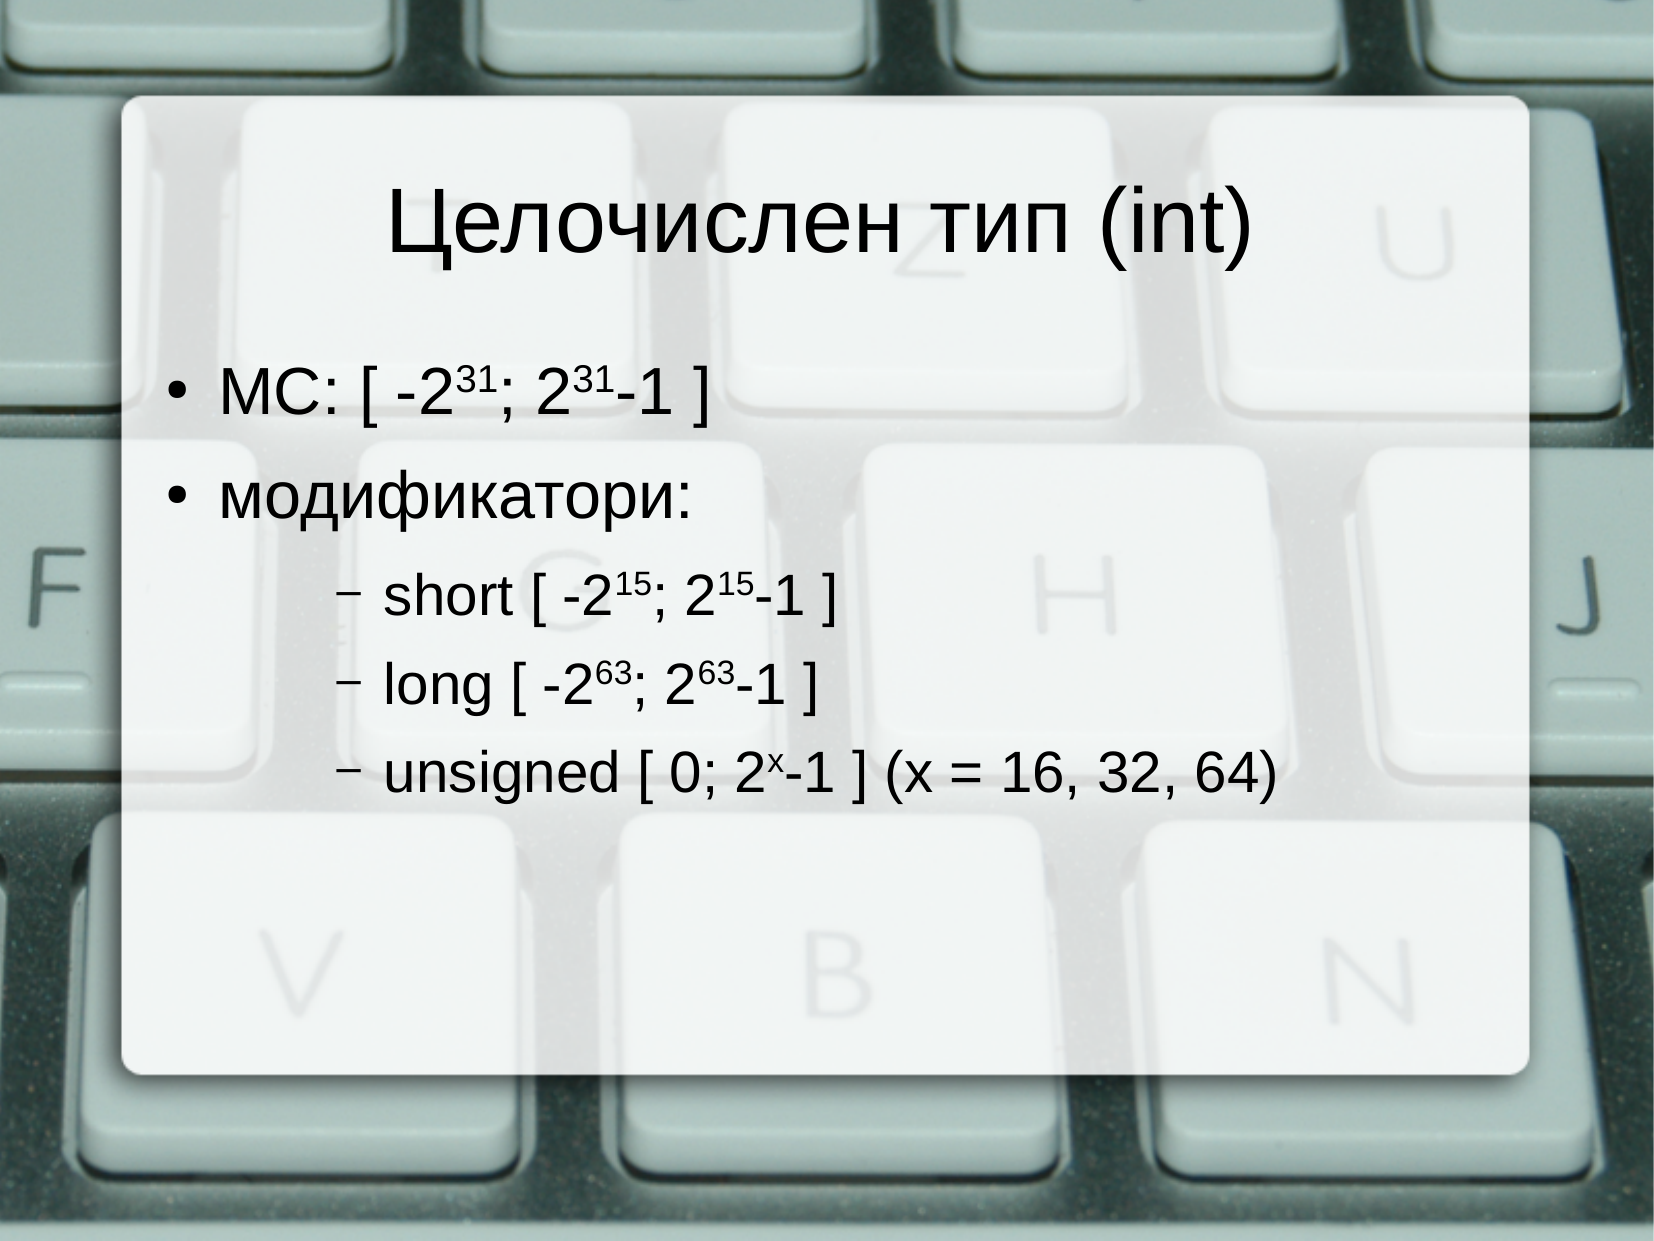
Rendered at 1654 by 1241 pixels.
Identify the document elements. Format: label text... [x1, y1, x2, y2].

list МС: [ -231; 231-1 ] модификатори: short [ -215; 215-1 ] long [ -263; 263-1 ] unsigned [ 0; 2x-1 ] (x = 16, 32, 64) [147, 354, 1506, 1074]
title Целочислен тип (int) [135, 117, 1506, 325]
picture [0, 0, 1654, 1241]
